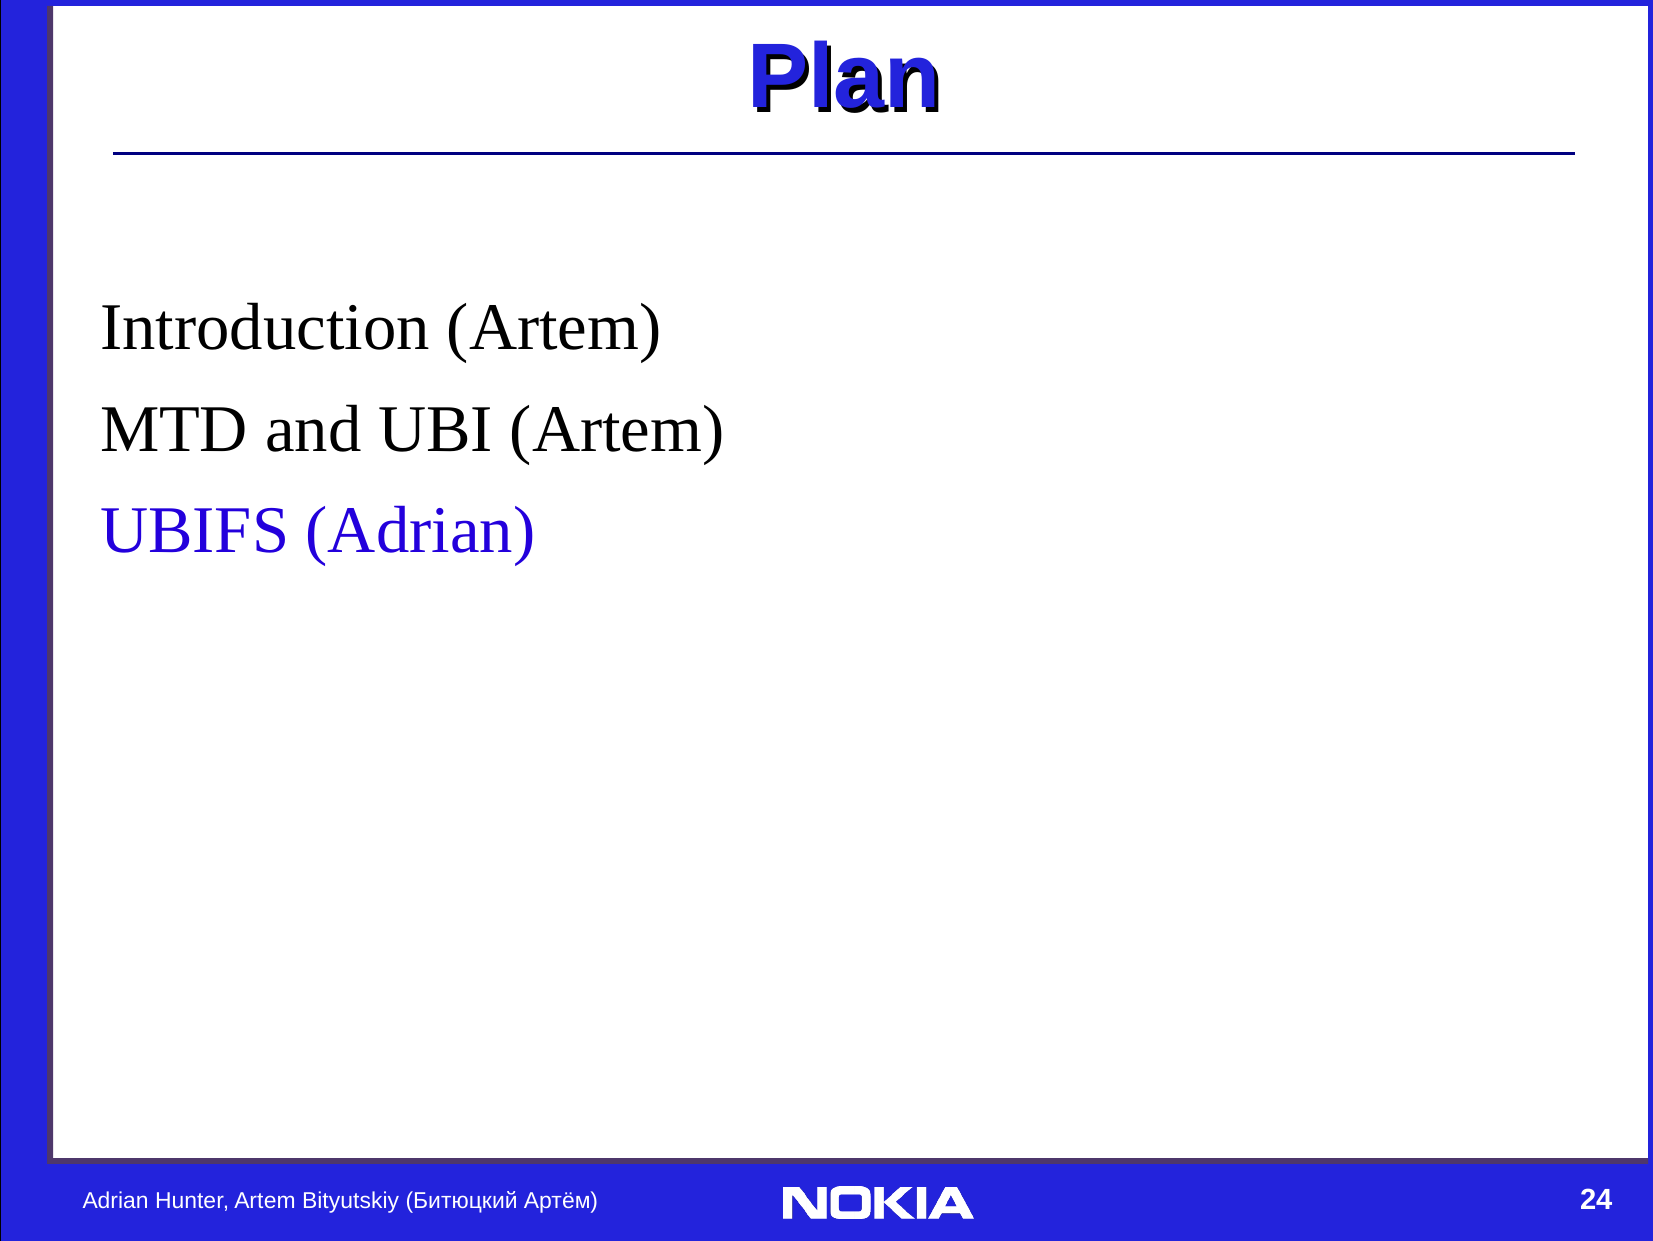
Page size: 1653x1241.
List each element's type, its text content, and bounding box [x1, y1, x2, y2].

picture [783, 1186, 974, 1219]
list Introduction (Artem) MTD and UBI (Artem) UBIFS (Adrian) [82, 290, 1571, 723]
title Plan [100, 2, 1588, 151]
